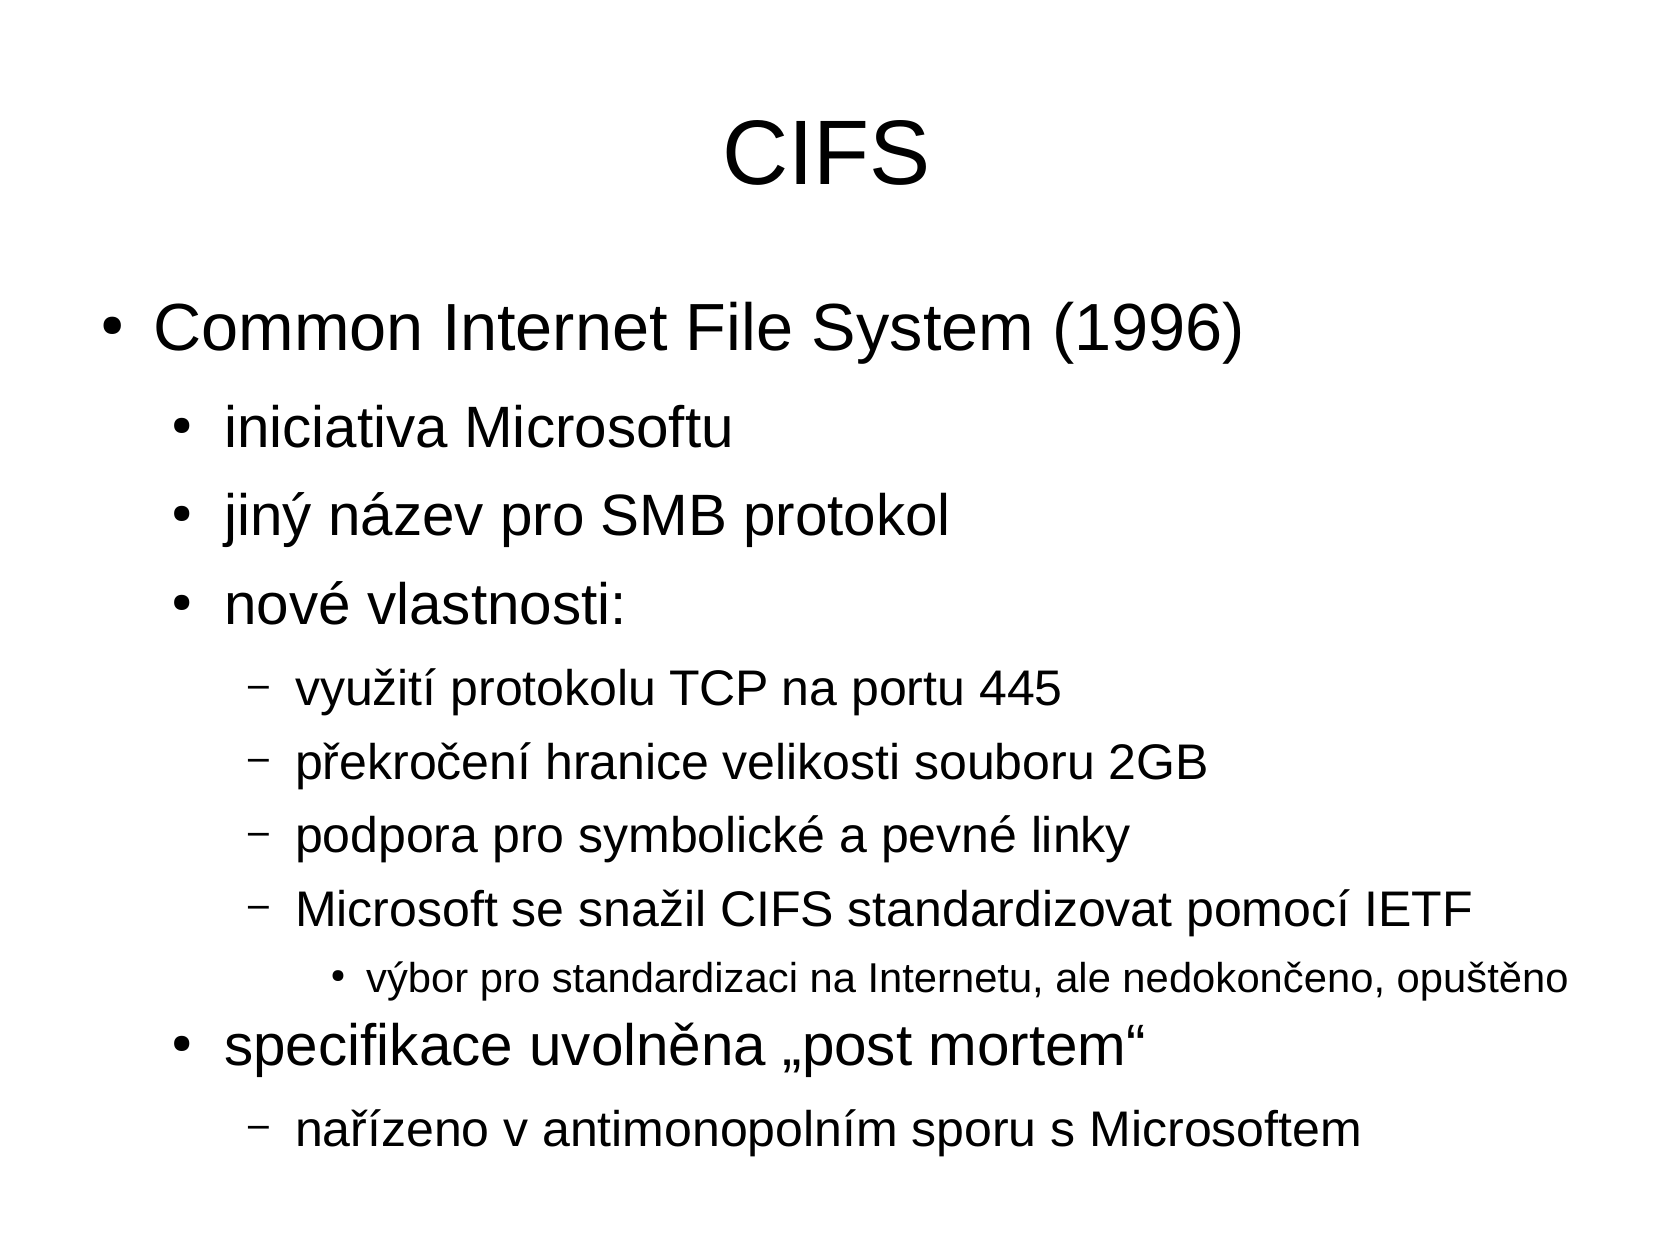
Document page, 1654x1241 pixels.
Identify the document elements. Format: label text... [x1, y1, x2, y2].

list Common Internet File System (1996) iniciativa Microsoftu jiný název pro SMB protokol nové vlastnosti: využití protokolu TCP na portu 445 překročení hranice velikosti souboru 2GB podpora pro symbolické a pevné linky Microsoft se snažil CIFS standardizovat pomocí IETF výbor pro standardizaci na Internetu, ale nedokončeno, opuštěno specifikace uvolněna „post mortem“ nařízeno v antimonopolním sporu s Microsoftem [82, 290, 1571, 1193]
title CIFS [82, 49, 1571, 257]
